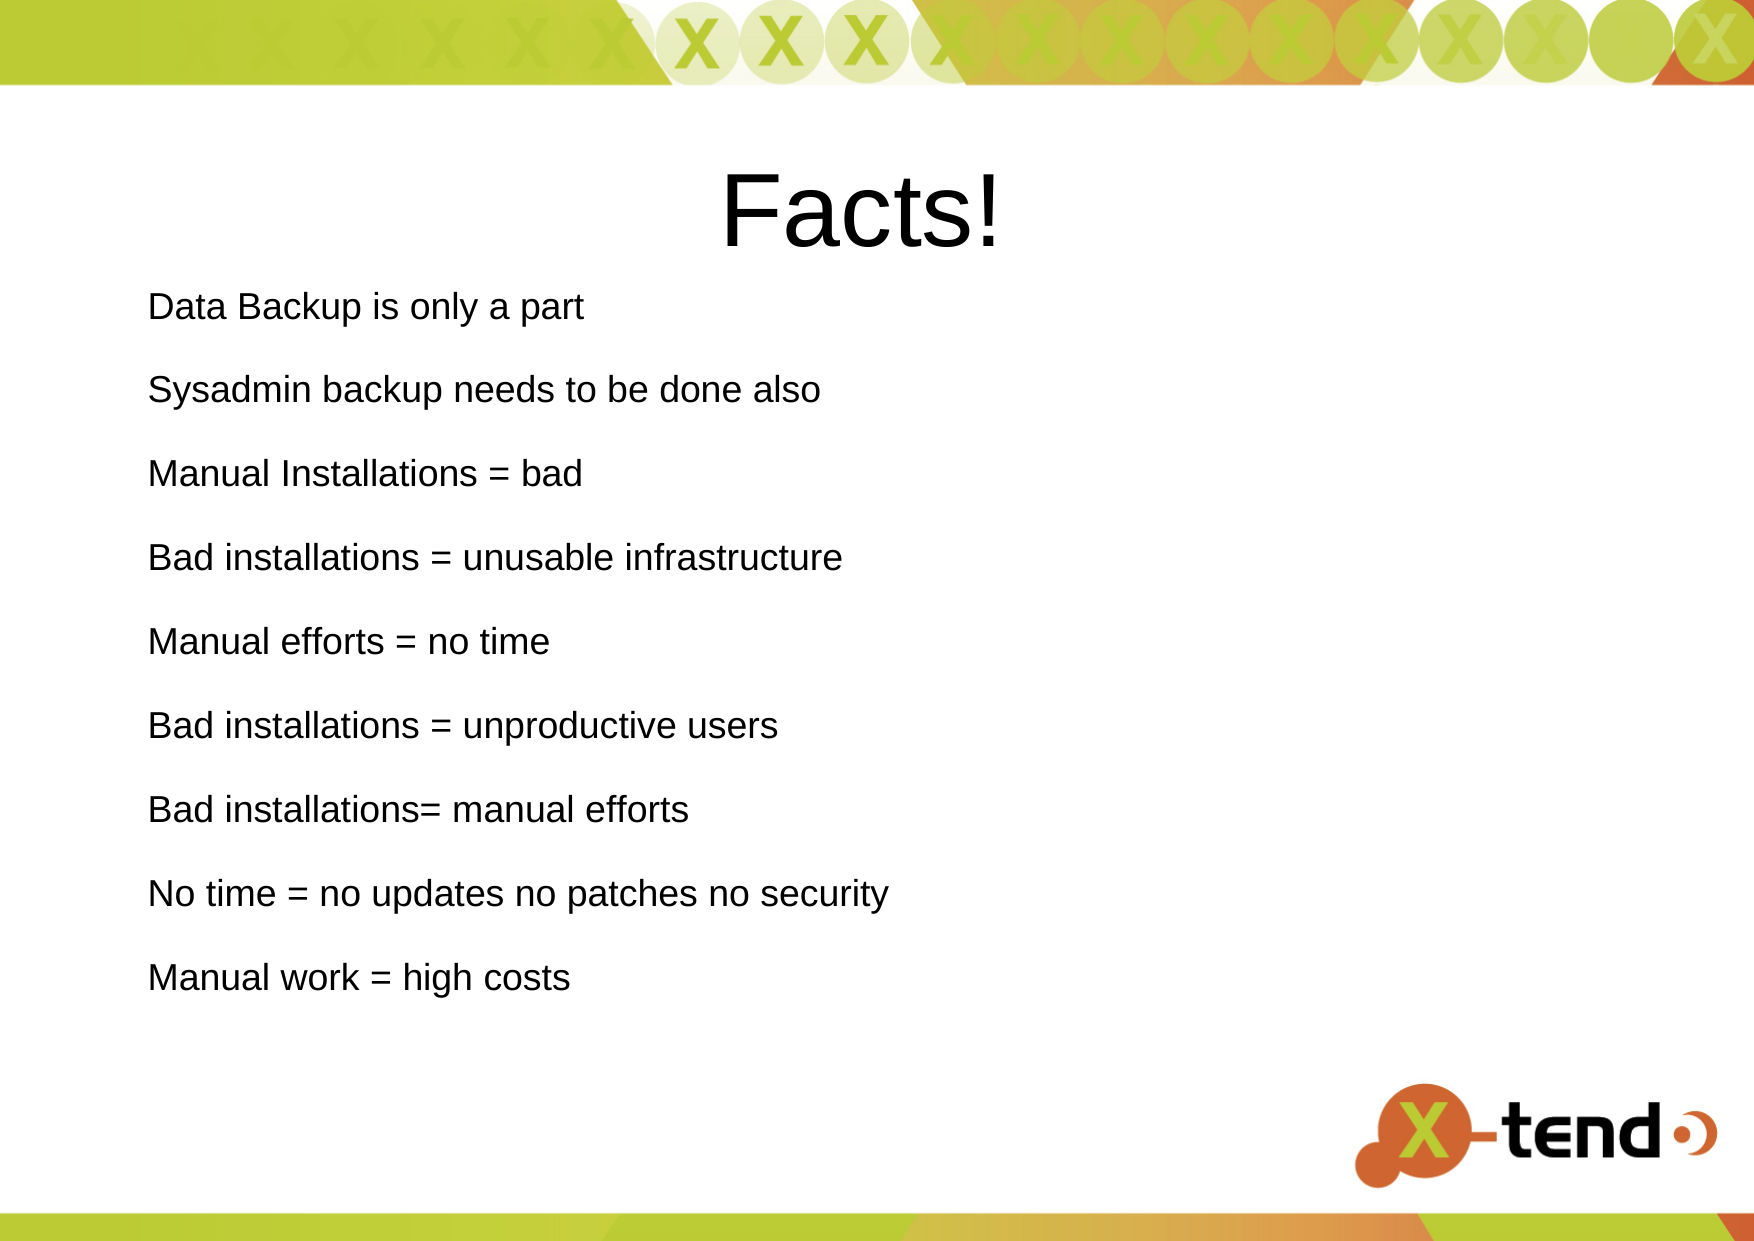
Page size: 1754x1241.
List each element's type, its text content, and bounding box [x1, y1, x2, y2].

list Data Backup is only a part Sysadmin backup needs to be done also Manual Installations = bad Bad installations = unusable infrastructure Manual efforts = no time Bad installations = unproductive users Bad installations= manual efforts No time = no updates no patches no security Manual work = high costs [147, 262, 1613, 1159]
picture [0, 0, 1754, 1241]
title Facts! [112, 75, 1611, 283]
